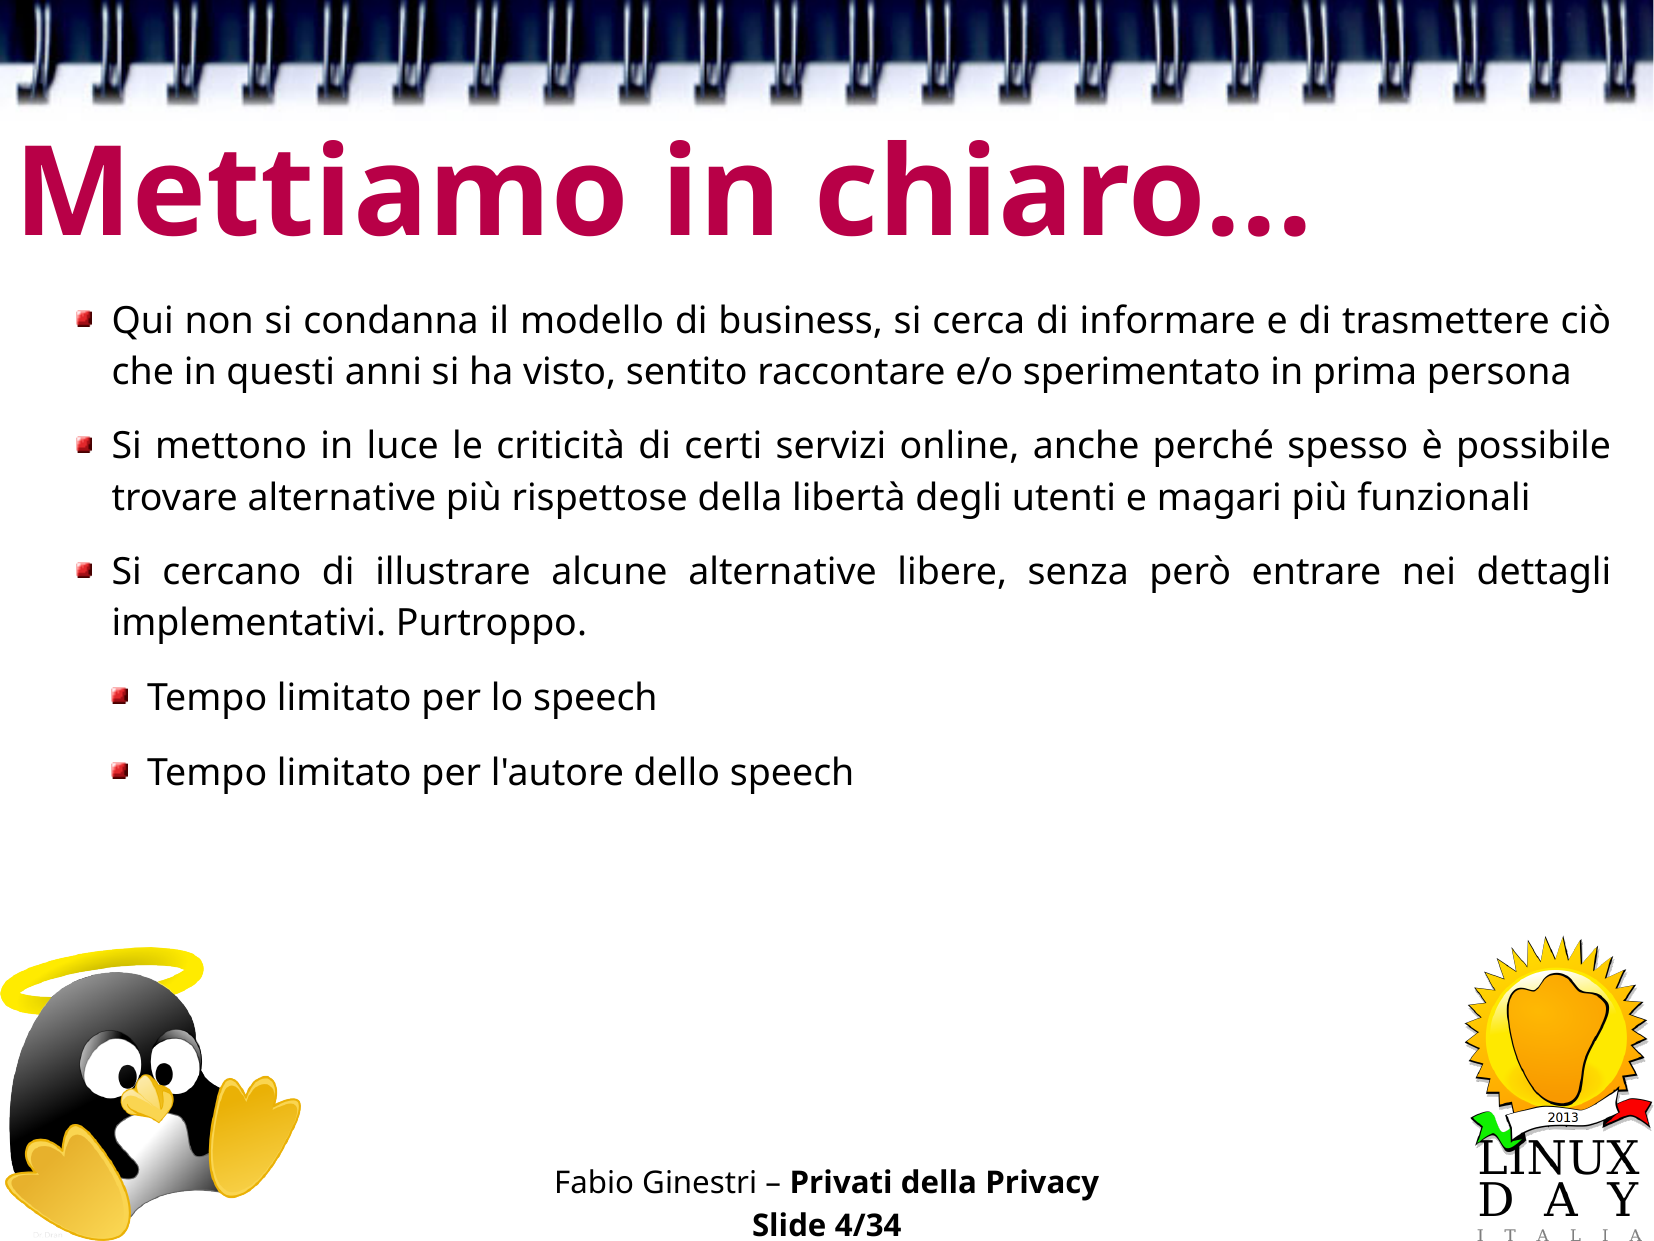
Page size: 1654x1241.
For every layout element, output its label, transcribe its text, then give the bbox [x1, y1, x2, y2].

picture [111, 762, 128, 779]
text_box Qui non si condanna il modello di business, si cerca di informare e di trasmettere ciò che in questi anni si ha visto, sentito raccontare e/o sperimentato in prima persona Si mettono in luce le criticità di certi servizi online, anche perché spesso è possibile trovare alternative più rispettose della libertà degli utenti e magari più funzionali Si cercano di illustrare alcune alternative libere, senza però entrare nei dettagli implementativi. Purtroppo. Tempo limitato per lo speech Tempo limitato per l'autore dello speech [25, 285, 1628, 744]
text_box Mettiamo in chiaro... [0, 94, 1292, 255]
picture [1464, 935, 1654, 1241]
picture [0, 947, 301, 1241]
text_box Fabio Ginestri – Privati della Privacy Slide <numero>/34 [550, 1152, 1104, 1241]
picture [0, 0, 1654, 121]
